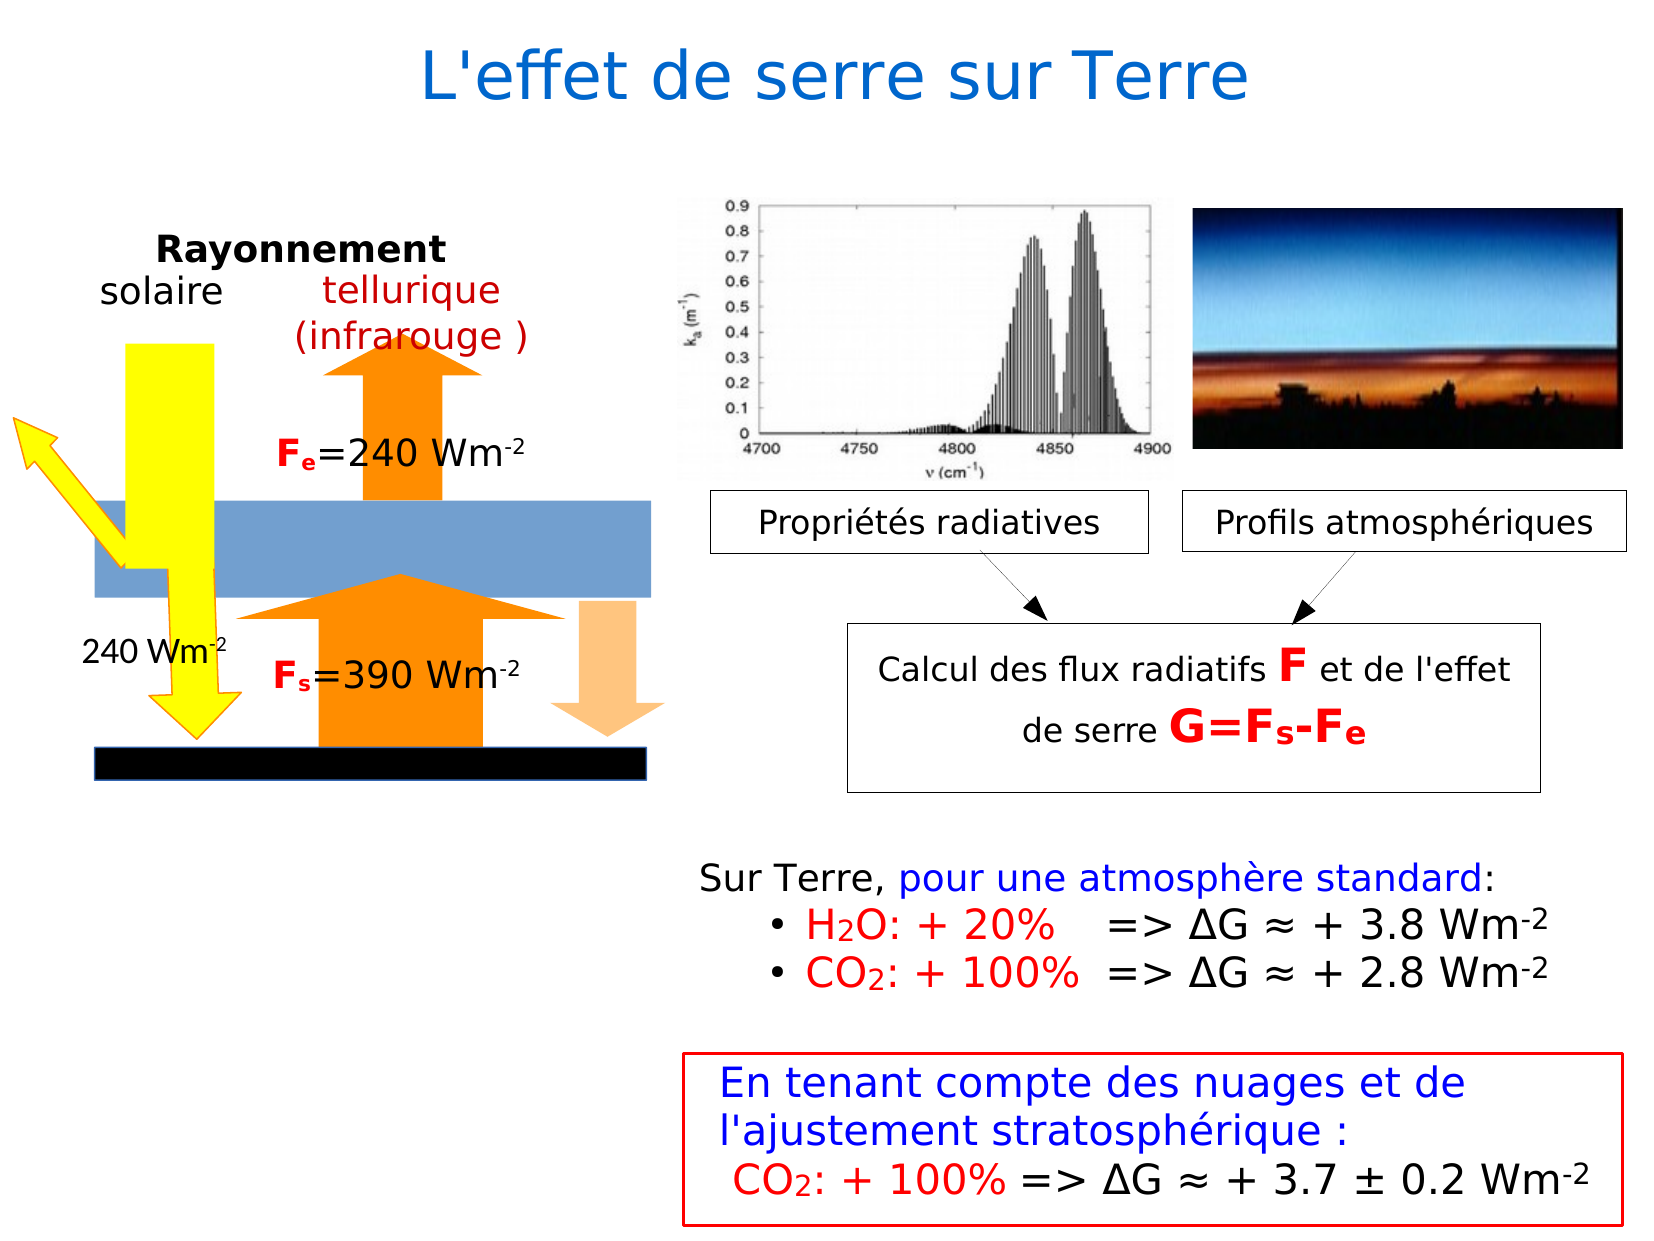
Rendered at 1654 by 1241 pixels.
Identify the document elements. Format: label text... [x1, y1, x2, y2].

text_box Rayonnement [131, 217, 484, 299]
text_box Sur Terre, pour une atmosphère standard: H2O: + 20% => ΔG ≈ + 3.8 Wm-2 CO2: + 100% => ΔG ≈ + 2.8 Wm-2 [684, 849, 1636, 1039]
text_box [378, 341, 387, 347]
text_box En tenant compte des nuages et de l'ajustement stratosphérique : CO2: + 100% => ΔG ≈ + 3.7 ± 0.2 Wm-2 [704, 1051, 1654, 1233]
text_box [94, 720, 647, 781]
text_box solaire [73, 259, 262, 342]
text_box Profils atmosphériques [1182, 490, 1627, 552]
text_box [13, 343, 652, 637]
text_box 240 Wm-2 [66, 618, 341, 702]
text_box tellurique (infrarouge ) [268, 259, 555, 341]
text_box solaire [124, 286, 134, 302]
text_box En tenant compte des nuages et de l'ajustement stratosphérique : CO2: + 100% => ΔG ≈ + 3.7 ± 0.2 Wm-2 [704, 1055, 1621, 1224]
text_box Propriétés radiatives [710, 490, 1149, 554]
text_box [415, 341, 425, 347]
text_box Calcul des flux radiatifs F et de l'effet de serre G=Fs-Fe [847, 623, 1541, 793]
text_box [155, 702, 233, 740]
text_box [322, 341, 483, 415]
text_box L'effet de serre sur Terre [47, 29, 1600, 123]
text_box Fs=390 Wm-2 [257, 637, 544, 720]
text_box [549, 600, 666, 737]
picture [677, 197, 1174, 481]
picture [1192, 208, 1623, 449]
text_box Fe=240 Wm-2 [261, 415, 584, 498]
